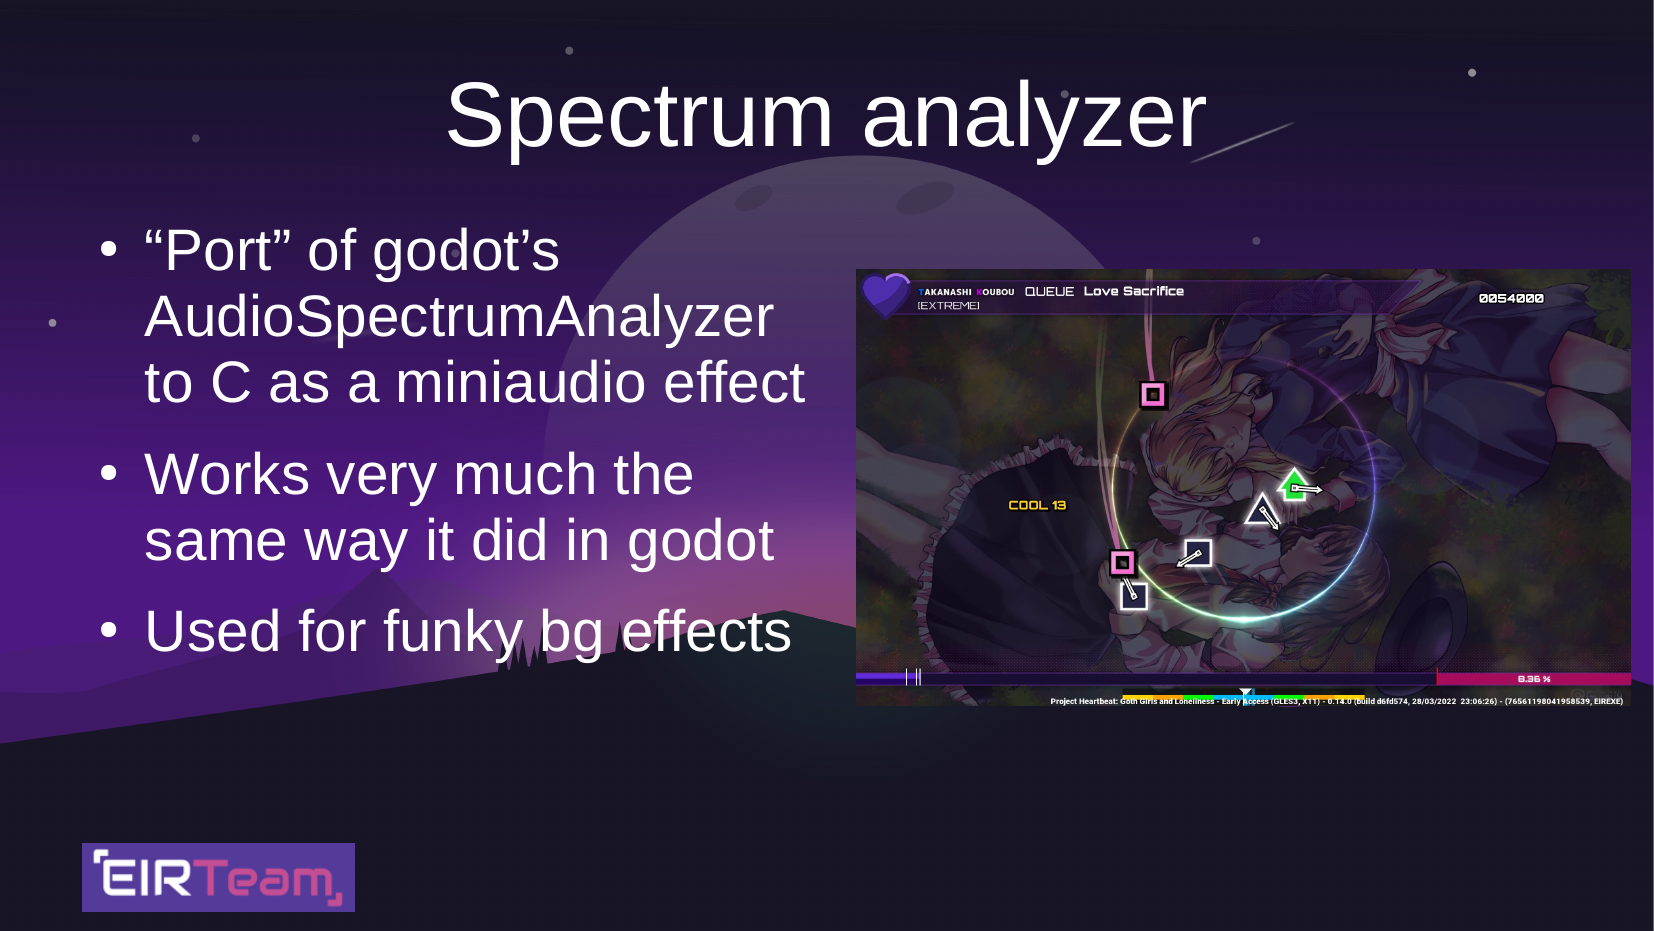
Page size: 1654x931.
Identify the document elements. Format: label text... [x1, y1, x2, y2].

list “Port” of godot’s AudioSpectrumAnalyzer to C as a miniaudio effect Works very much the same way it did in godot Used for funky bg effects [82, 217, 827, 758]
picture [0, 0, 1654, 931]
title Spectrum analyzer [82, 37, 1571, 193]
